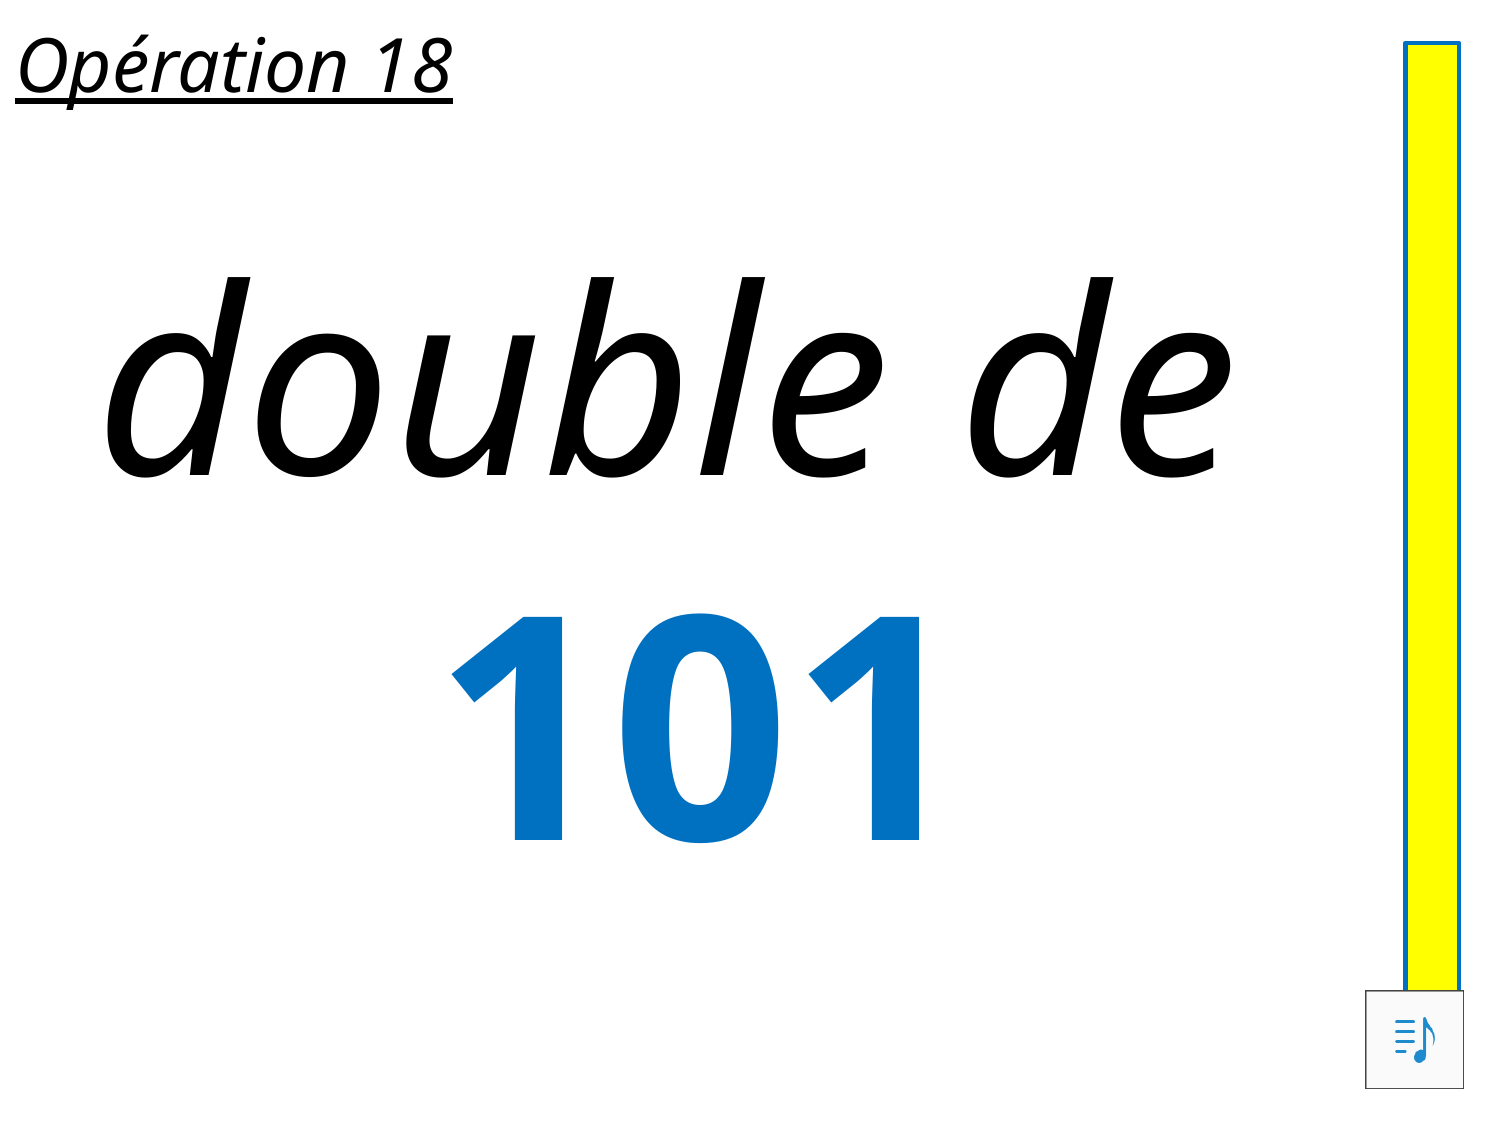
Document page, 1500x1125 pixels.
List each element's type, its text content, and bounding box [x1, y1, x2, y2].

title Opération 18 [0, 0, 502, 126]
text_box [1364, 42, 1465, 1090]
text_box double de 101 [0, 207, 1403, 911]
